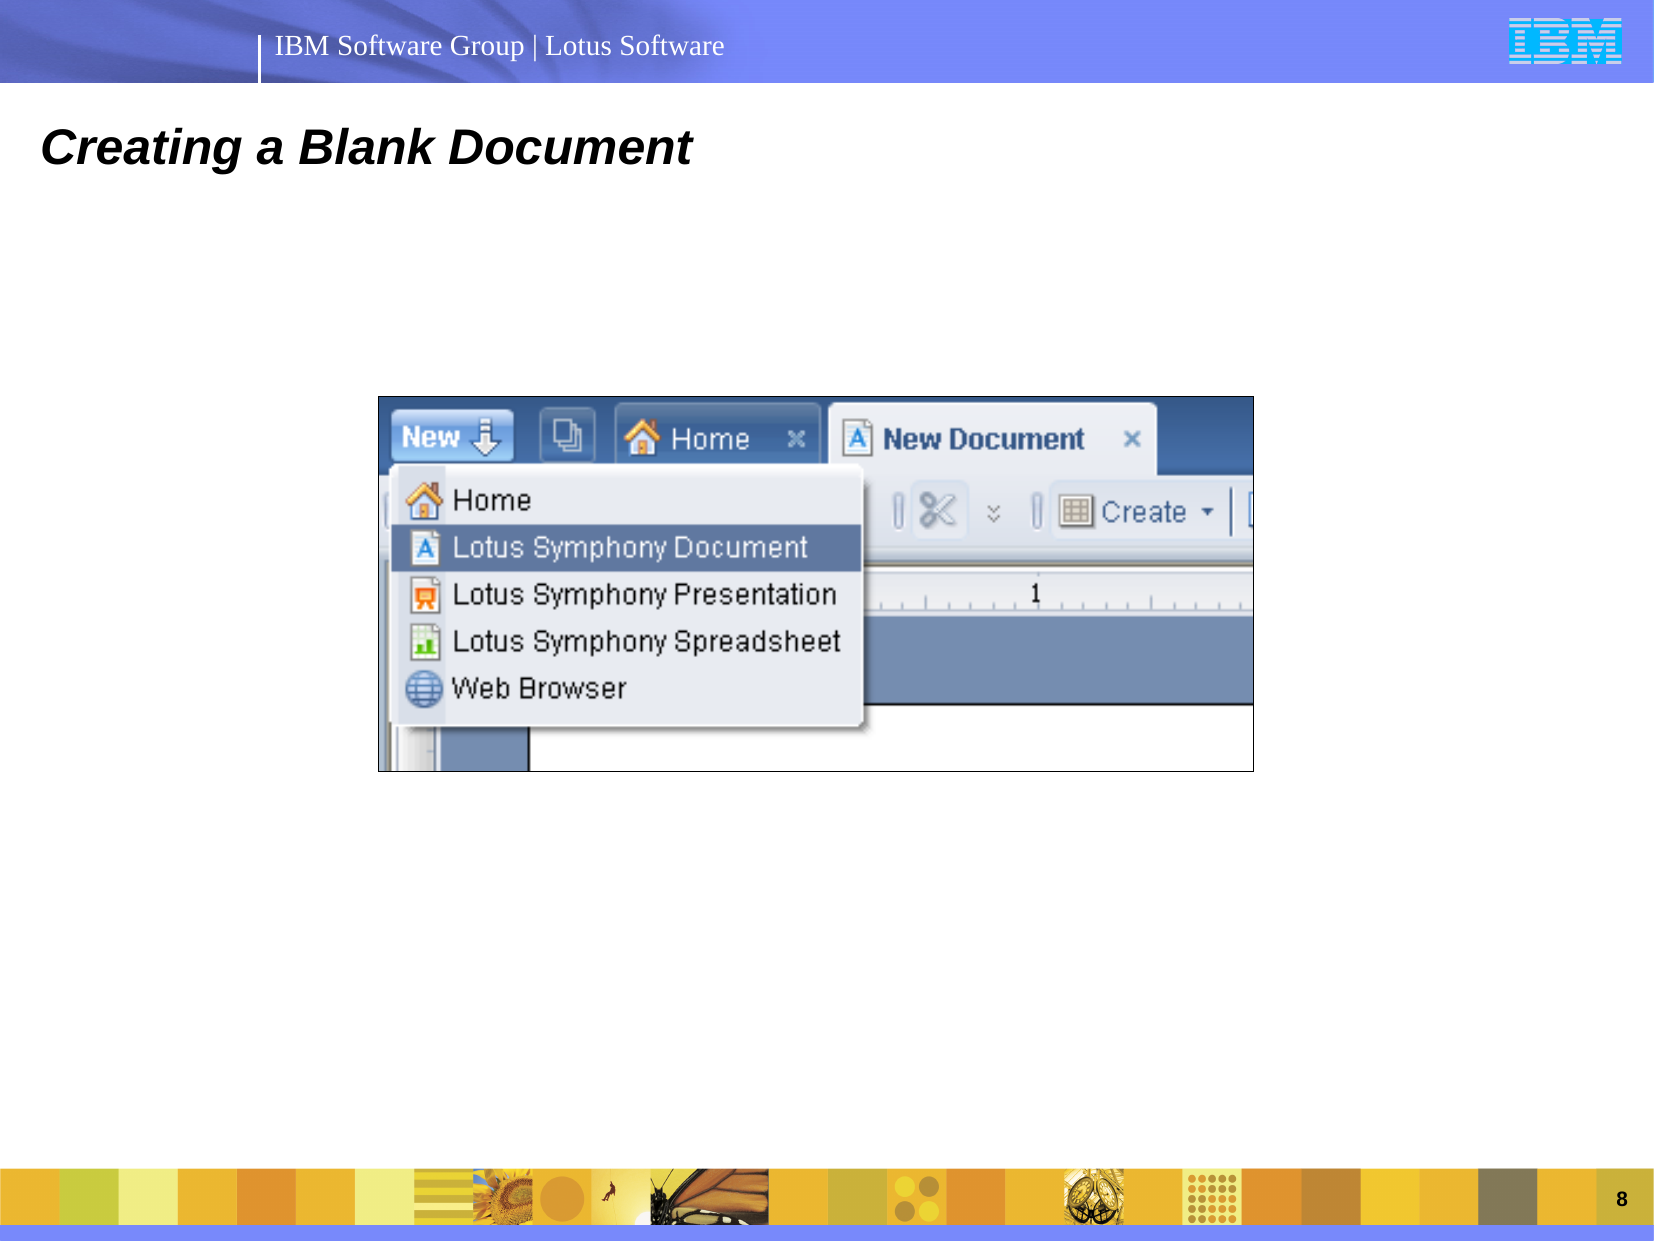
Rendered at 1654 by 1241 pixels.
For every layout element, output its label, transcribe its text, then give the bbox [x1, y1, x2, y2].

picture [0, 0, 1654, 83]
picture [0, 1168, 1654, 1225]
title Creating a Blank Document [25, 114, 1378, 197]
picture [378, 396, 1254, 772]
